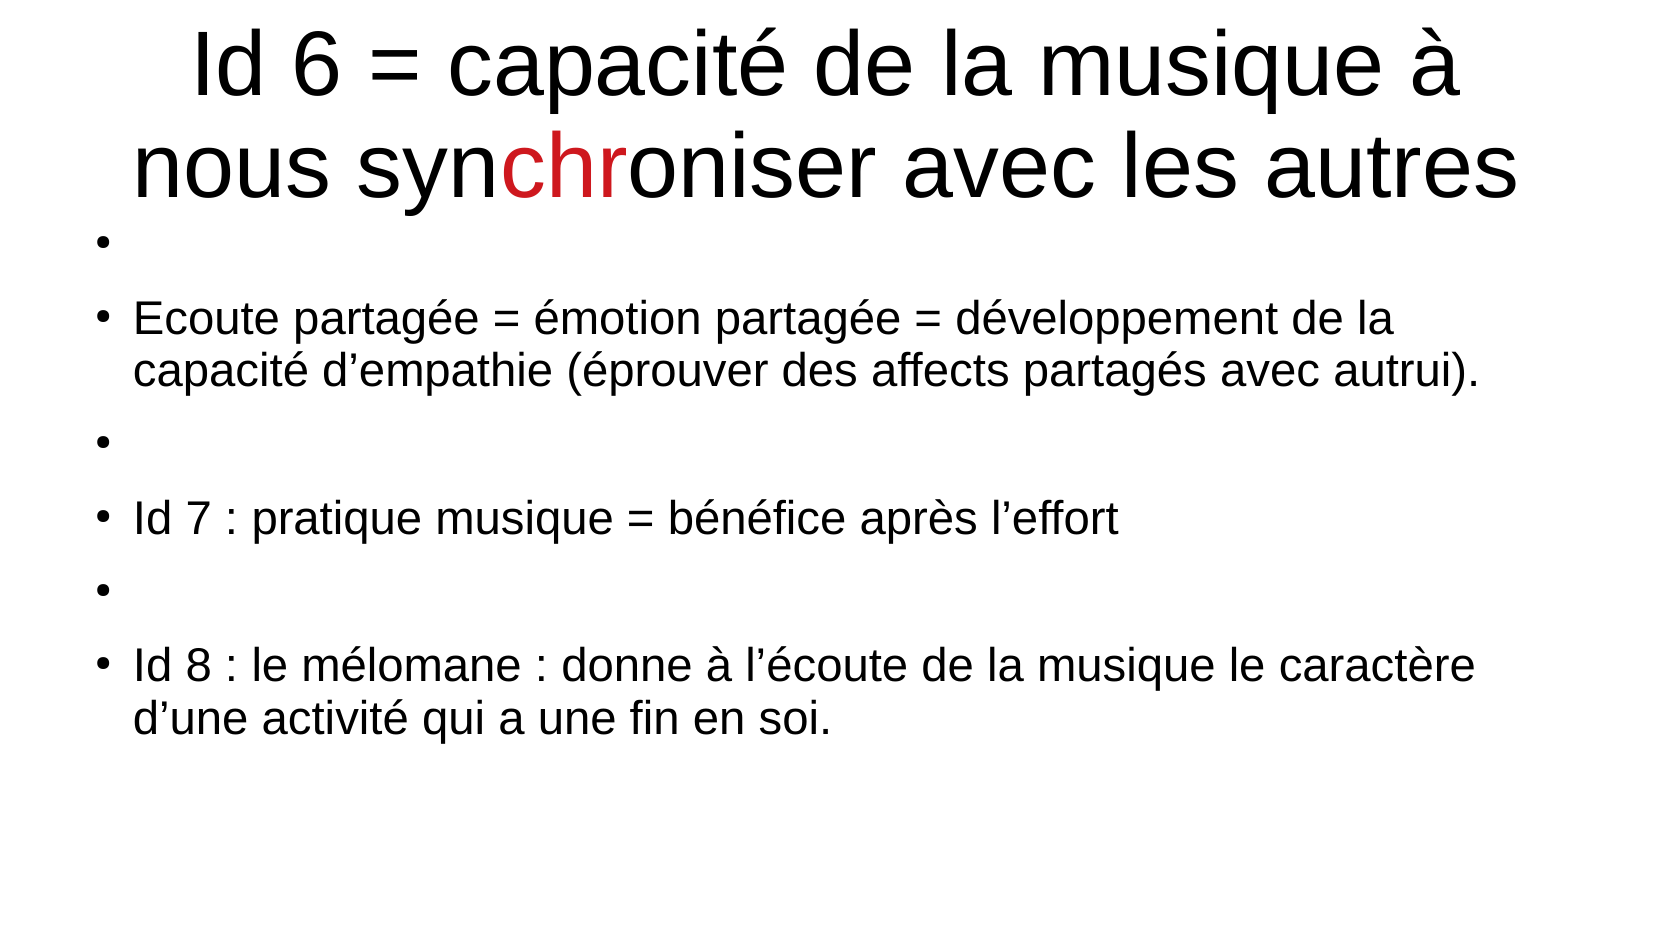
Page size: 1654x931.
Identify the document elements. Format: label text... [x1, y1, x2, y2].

title Id 6 = capacité de la musique à nous synchroniser avec les autres [82, 12, 1571, 217]
list Ecoute partagée = émotion partagée = développement de la capacité d’empathie (éprouver des affects partagés avec autrui). Id 7 : pratique musique = bénéfice après l’effort Id 8 : le mélomane : donne à l’écoute de la musique le caractère d’une activité qui a une fin en soi. [82, 217, 1571, 758]
